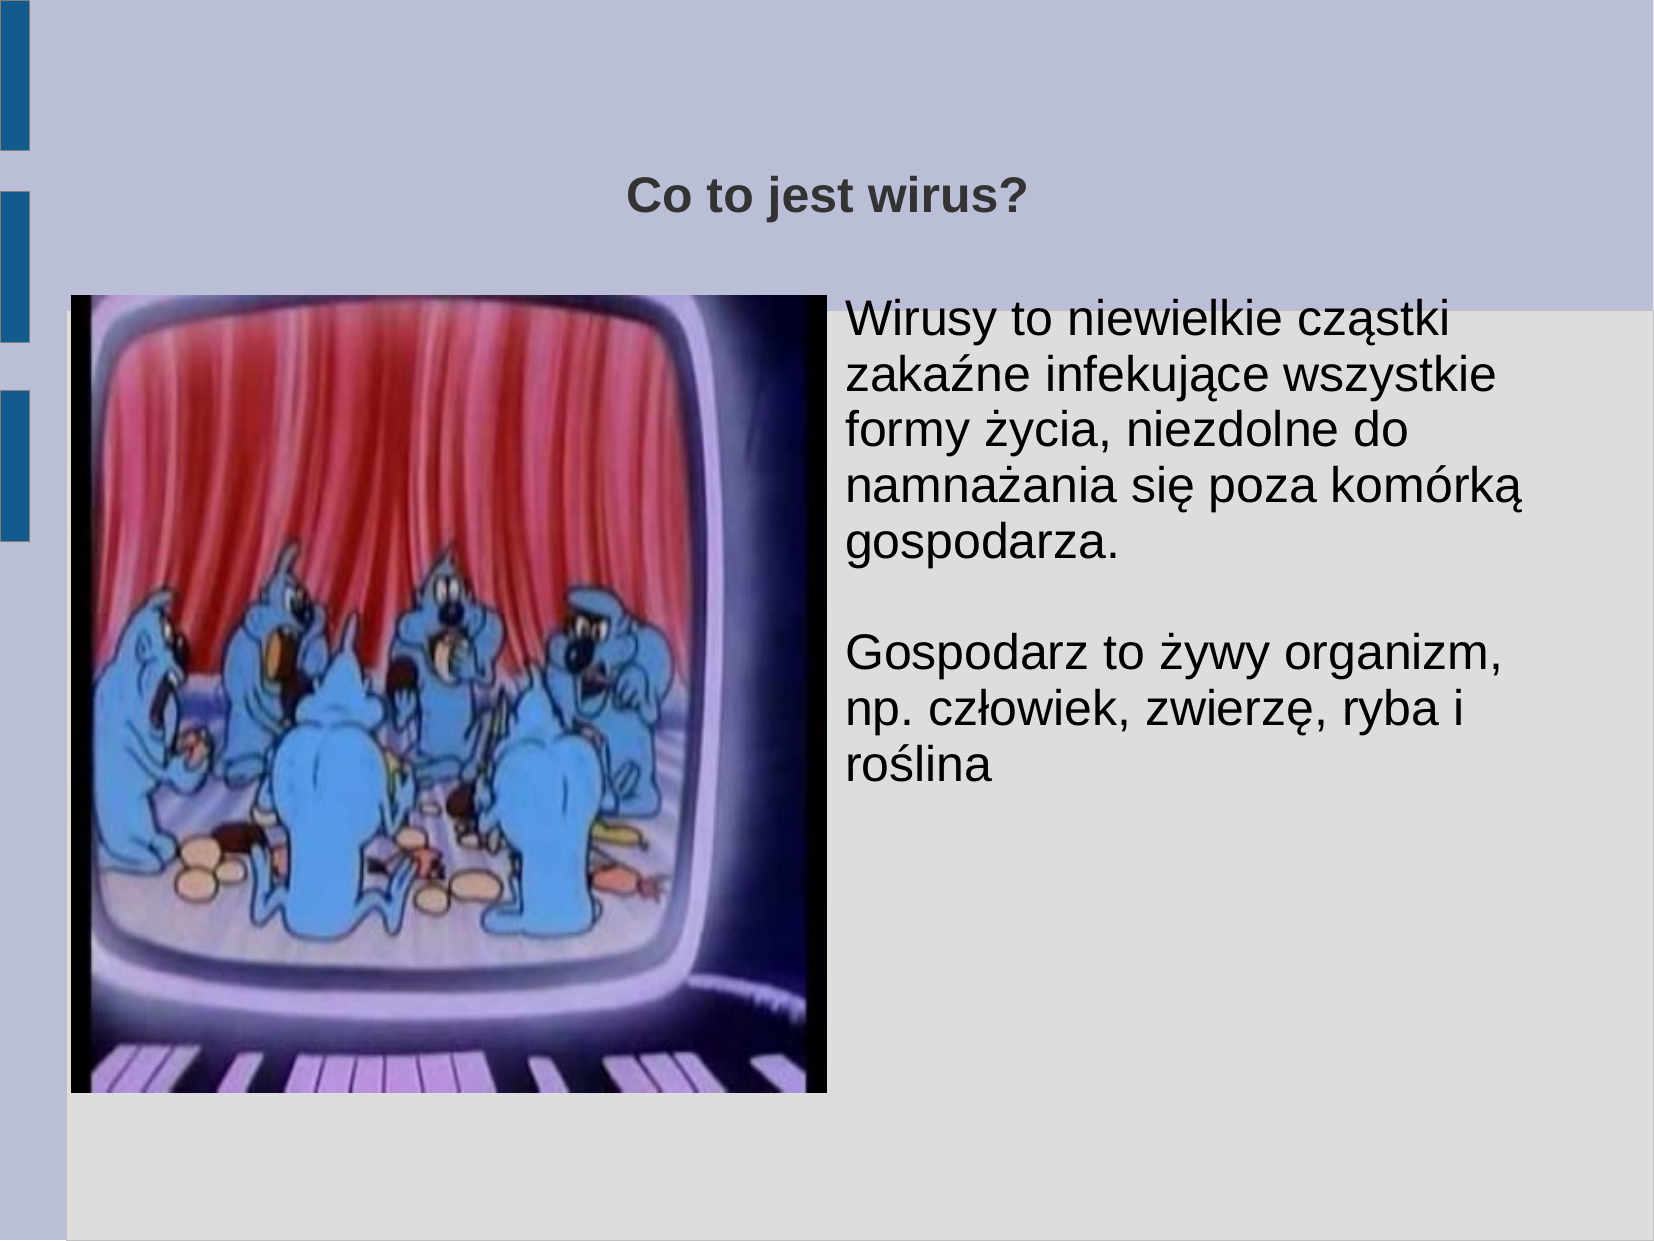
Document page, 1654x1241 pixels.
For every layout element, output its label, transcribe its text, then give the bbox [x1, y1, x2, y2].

list Wirusy to niewielkie cząstki zakaźne infekujące wszystkie formy życia, niezdolne do namnażania się poza komórką gospodarza. Gospodarz to żywy organizm, np. człowiek, zwierzę, ryba i roślina [845, 290, 1572, 1109]
title Co to jest wirus? [121, 91, 1534, 299]
picture [71, 295, 827, 1093]
